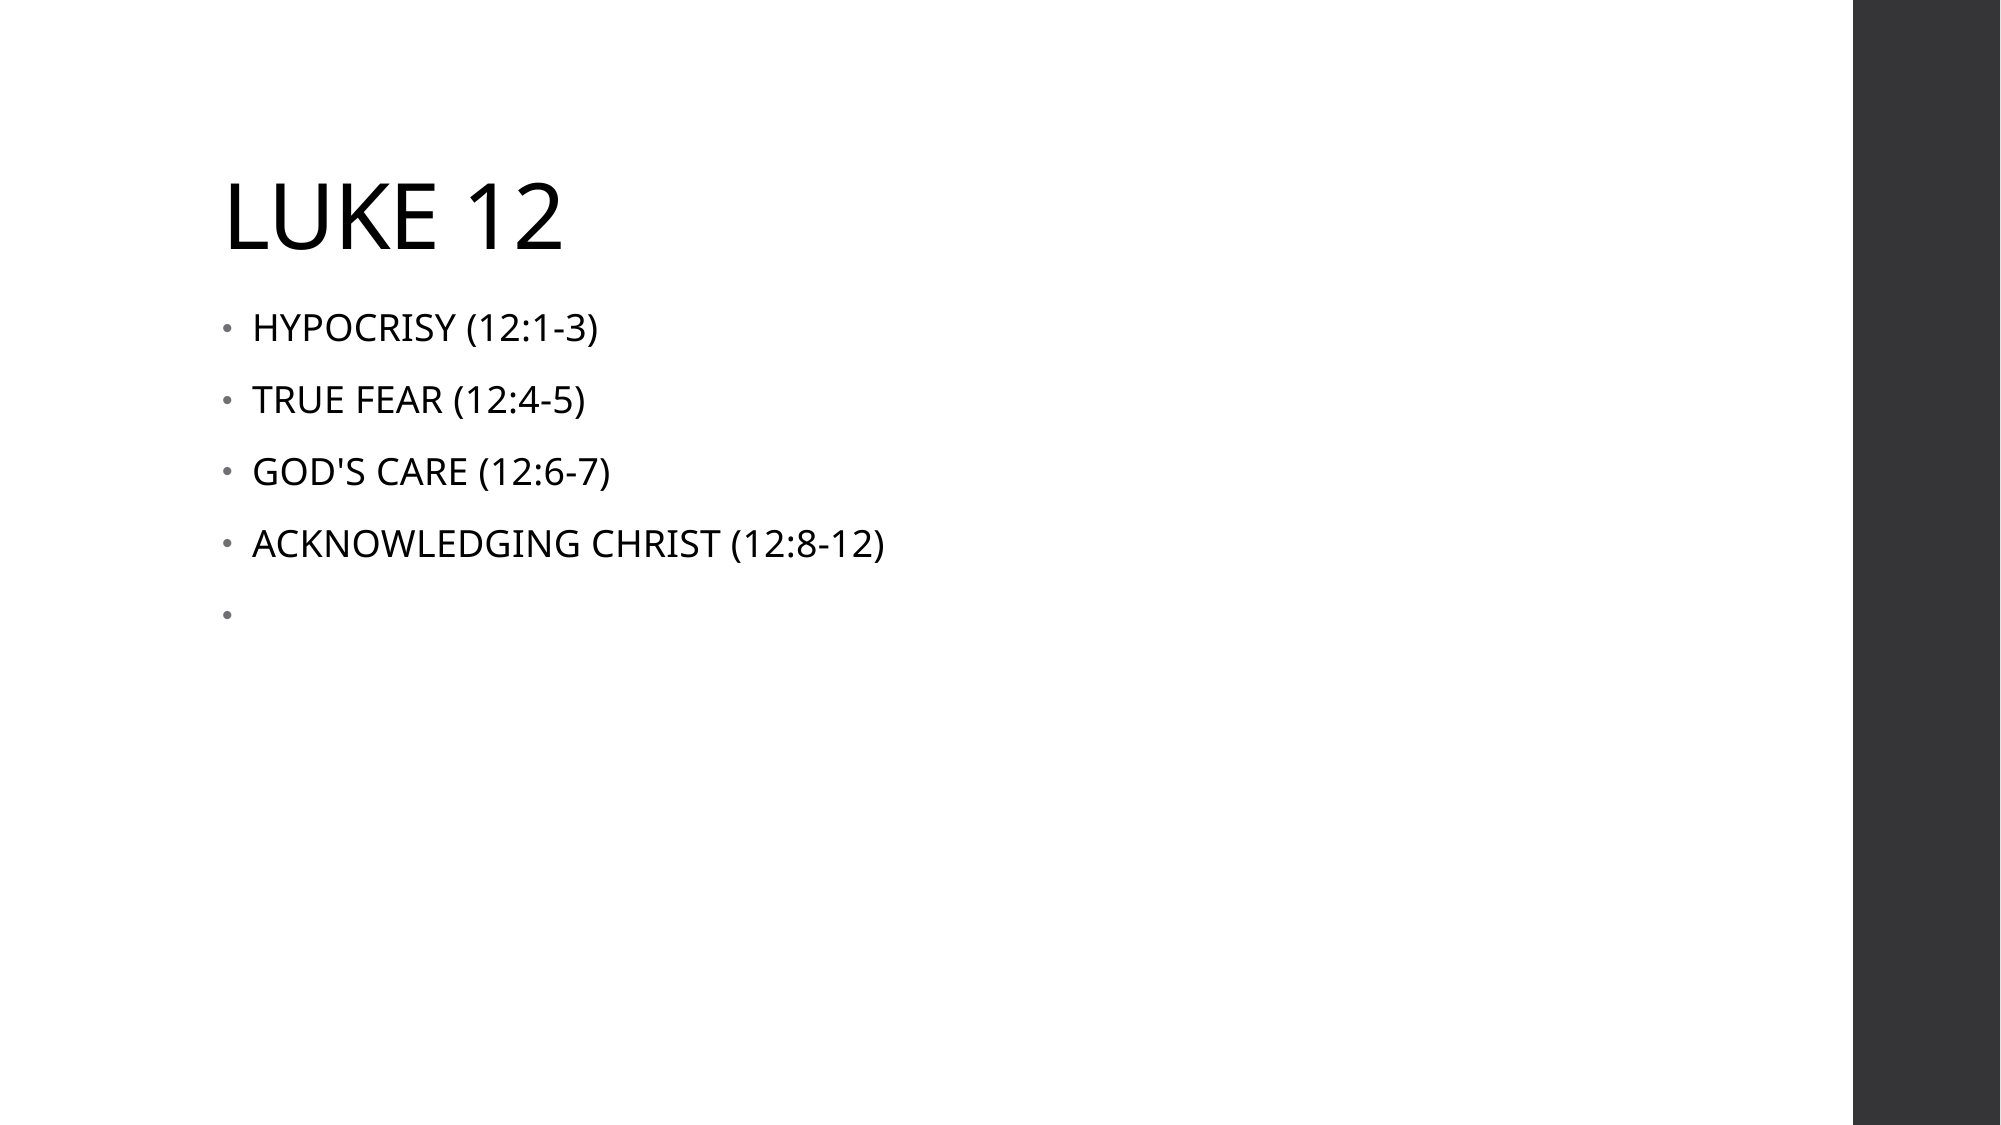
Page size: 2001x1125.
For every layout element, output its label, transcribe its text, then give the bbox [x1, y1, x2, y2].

title LUKE 12 [206, 60, 1797, 278]
list HYPOCRISY (12:1-3) TRUE FEAR (12:4-5) GOD'S CARE (12:6-7) ACKNOWLEDGING CHRIST (12:8-12) [206, 299, 1617, 1014]
